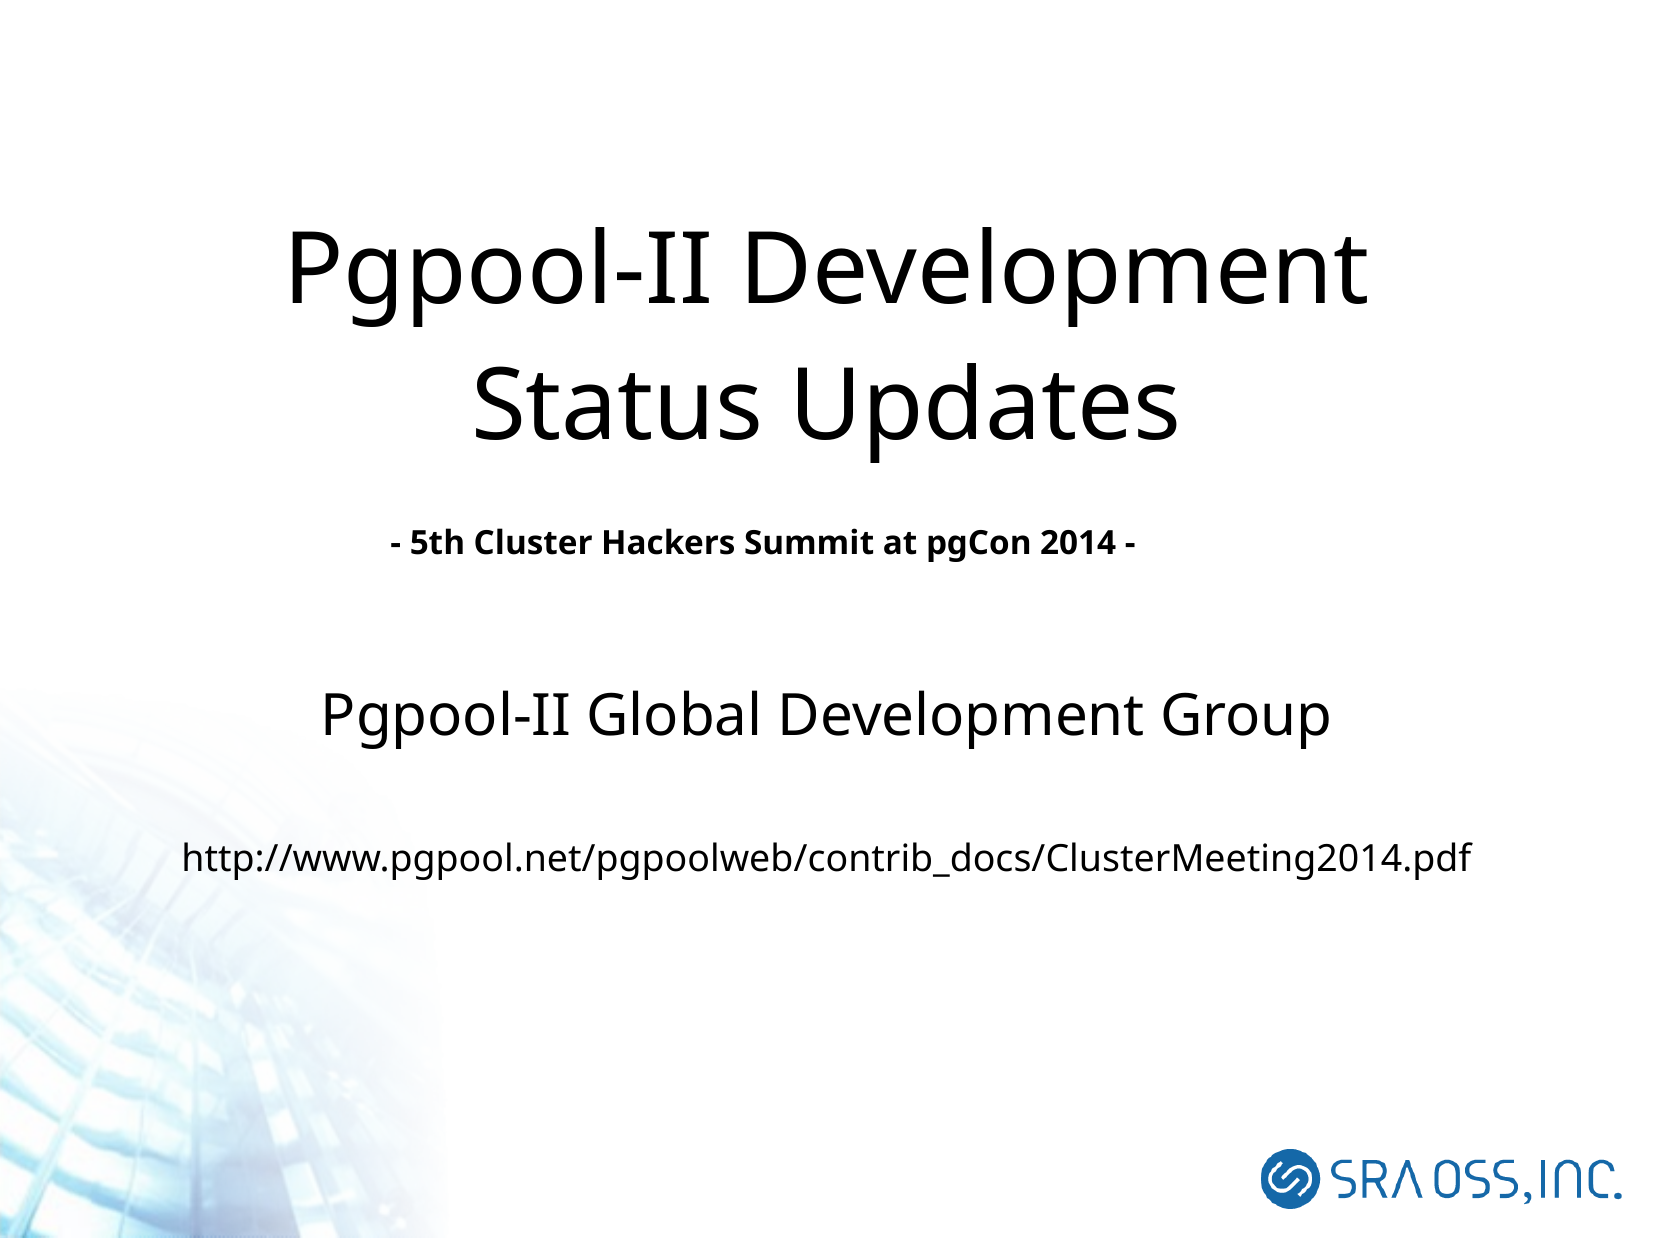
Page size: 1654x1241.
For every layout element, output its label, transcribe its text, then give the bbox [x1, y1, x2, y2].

picture [1222, 1121, 1654, 1235]
picture [0, 674, 455, 1238]
text_box - 5th Cluster Hackers Summit at pgCon 2014 - [375, 511, 1300, 621]
subtitle Pgpool-II Development Status Updates Pgpool-II Global Development Group http://www.pgpool.net/pgpoolweb/contrib_docs/ClusterMeeting2014.pdf [82, 49, 1571, 1109]
